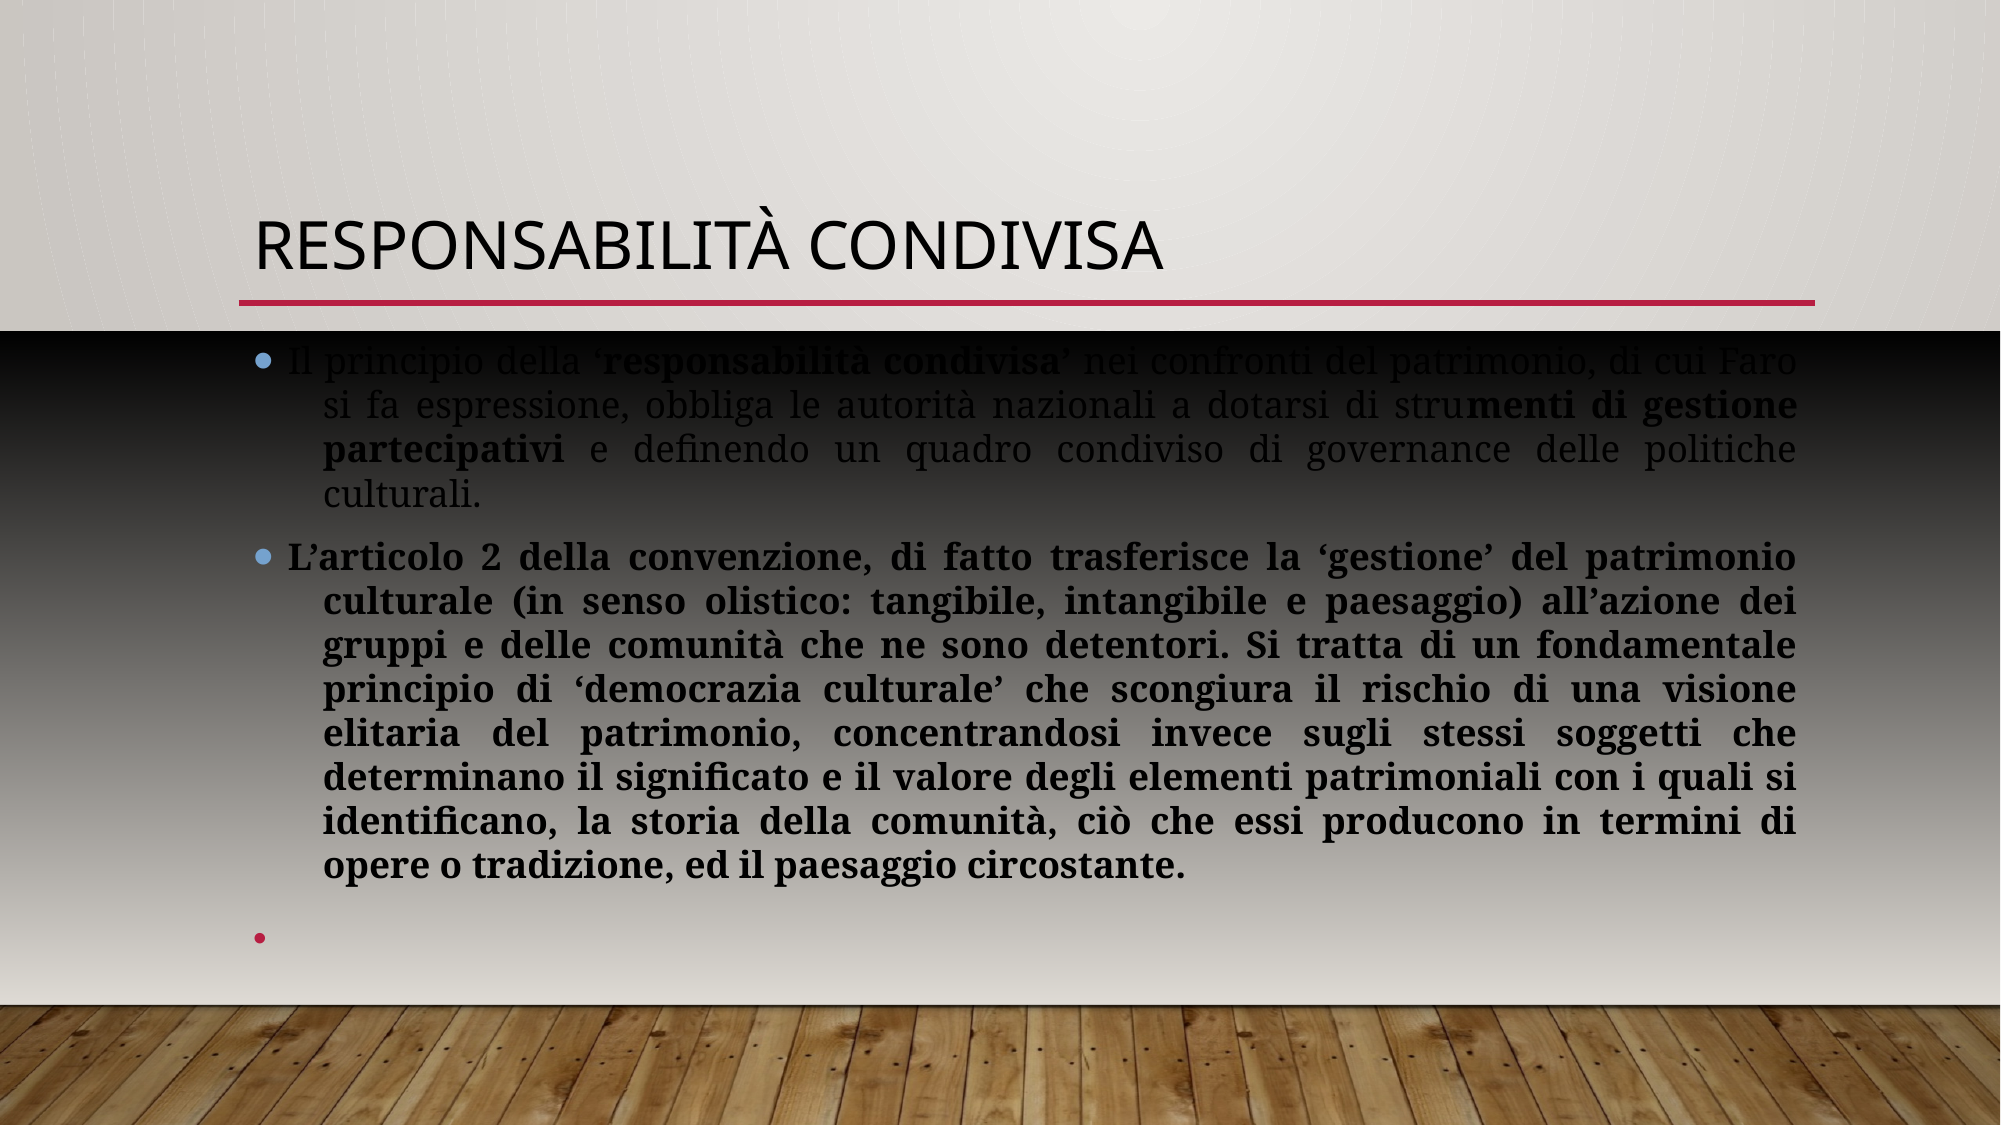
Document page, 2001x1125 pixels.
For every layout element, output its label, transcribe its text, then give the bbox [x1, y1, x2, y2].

list Il principio della ‘responsabilità condivisa’ nei confronti del patrimonio, di cui Faro si fa espressione, obbliga le autorità nazionali a dotarsi di strumenti di gestione partecipativi e definendo un quadro condiviso di governance delle politiche culturali. L’articolo 2 della convenzione, di fatto trasferisce la ‘gestione’ del patrimonio culturale (in senso olistico: tangibile, intangibile e paesaggio) all’azione dei gruppi e delle comunità che ne sono detentori. Si tratta di un fondamentale principio di ‘democrazia culturale’ che scongiura il rischio di una visione elitaria del patrimonio, concentrandosi invece sugli stessi soggetti che determinano il significato e il valore degli elementi patrimoniali con i quali si identificano, la storia della comunità, ciò che essi producono in termini di opere o tradizione, ed il paesaggio circostante. [238, 330, 1814, 897]
title Responsabilità condivisa [238, 131, 1814, 305]
